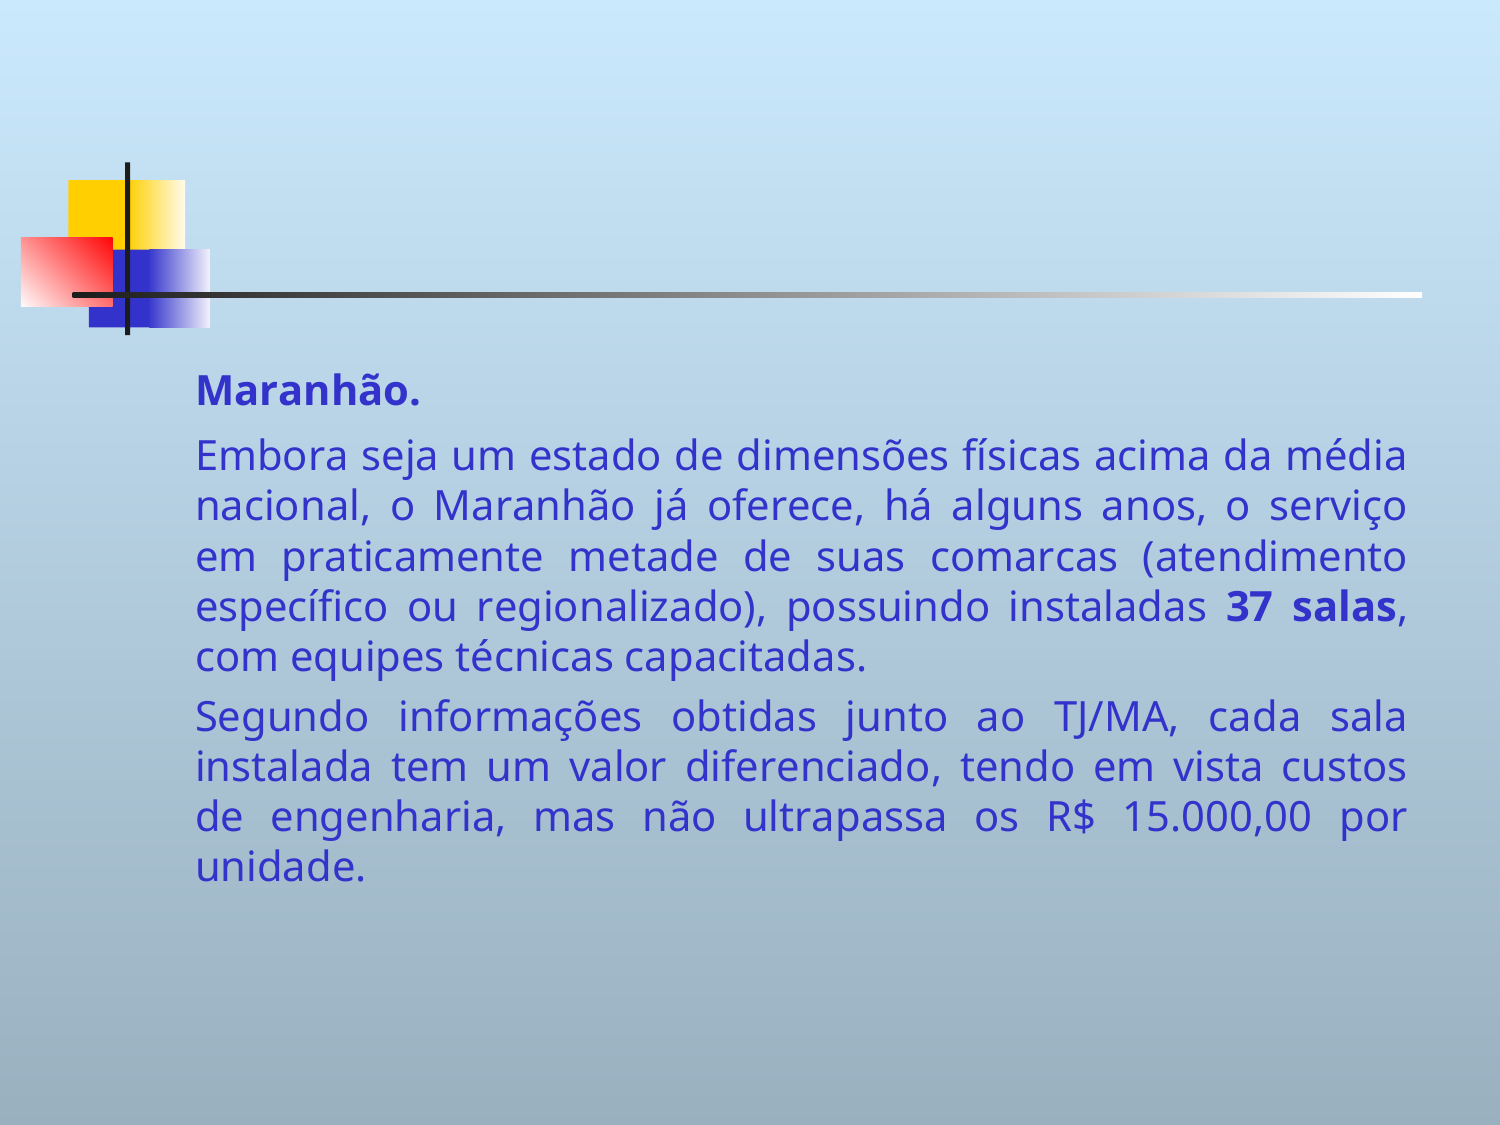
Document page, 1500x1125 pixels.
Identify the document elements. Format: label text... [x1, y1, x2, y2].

list Maranhão. Embora seja um estado de dimensões físicas acima da média nacional, o Maranhão já oferece, há alguns anos, o serviço em praticamente metade de suas comarcas (atendimento específico ou regionalizado), possuindo instaladas 37 salas, com equipes técnicas capacitadas. Segundo informações obtidas junto ao TJ/MA, cada sala instalada tem um valor diferenciado, tendo em vista custos de engenharia, mas não ultrapassa os R$ 15.000,00 por unidade. [123, 330, 1424, 1071]
